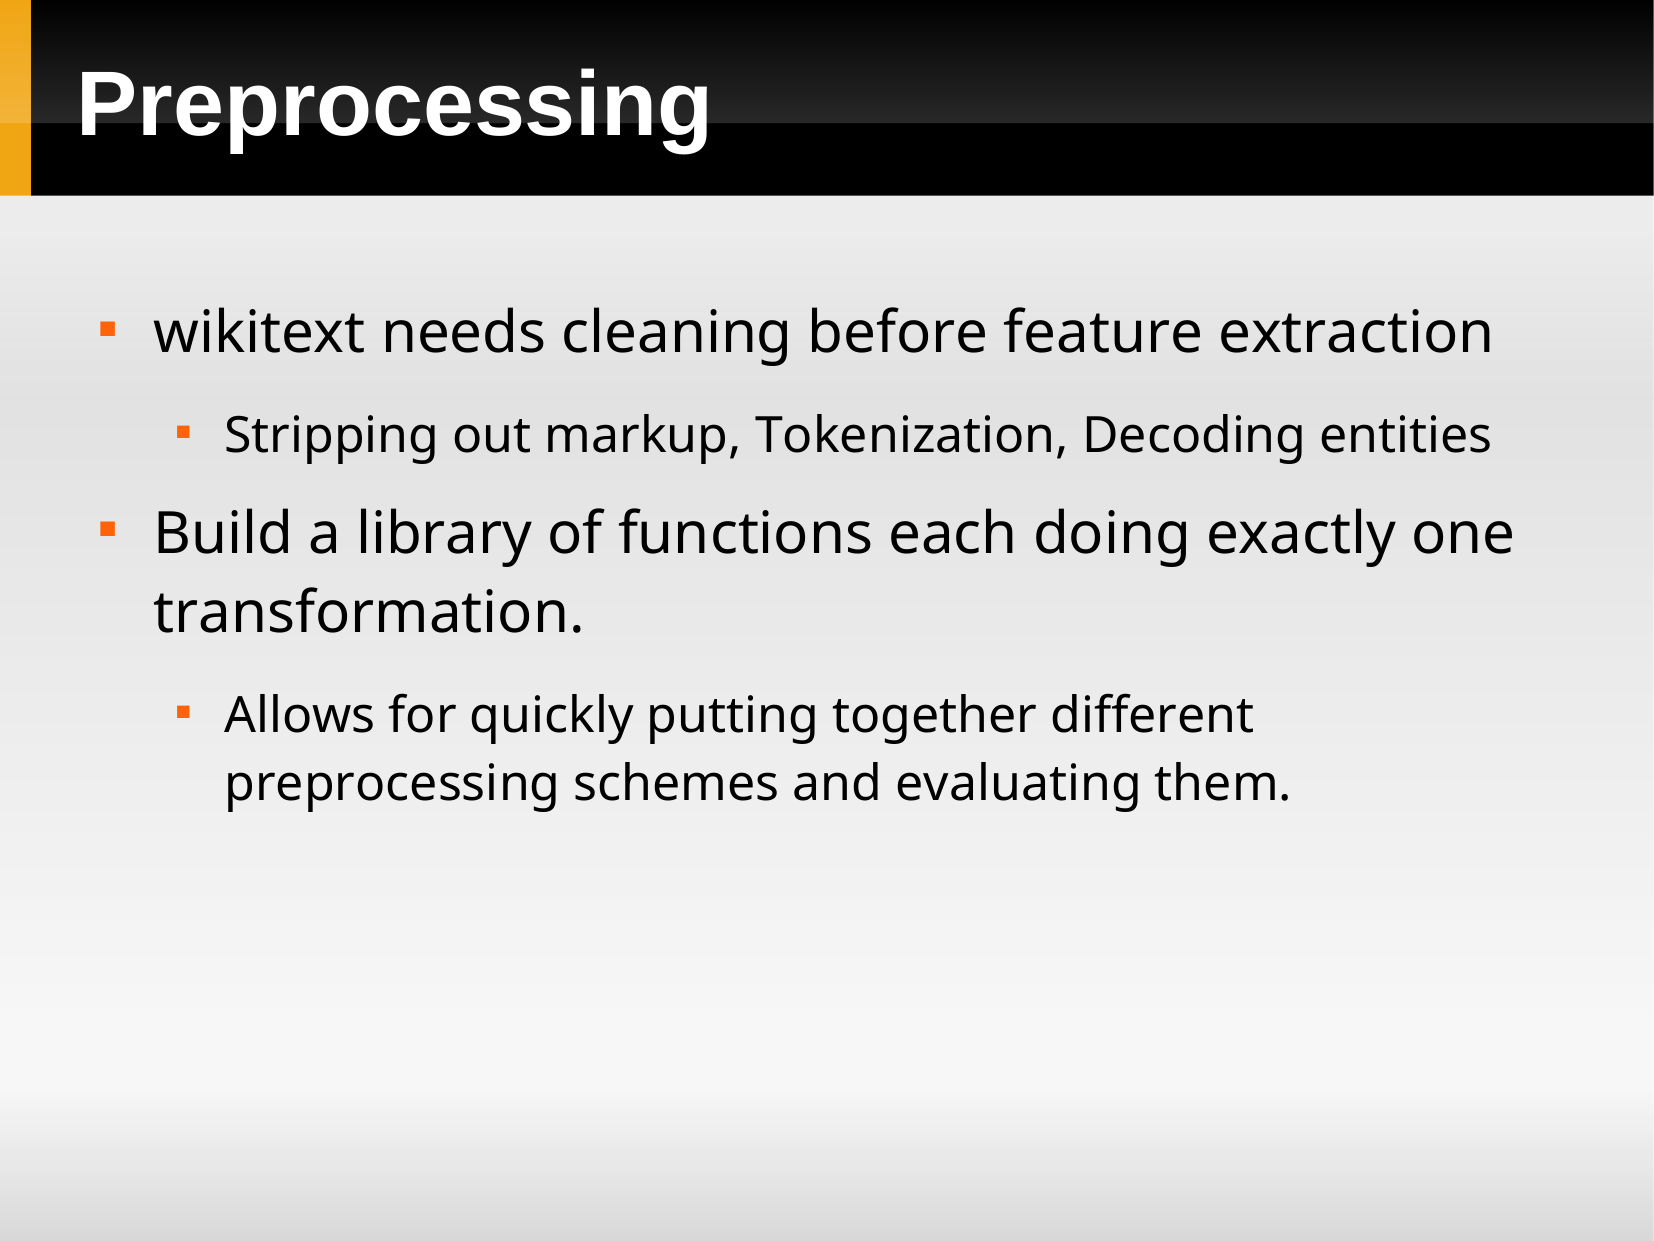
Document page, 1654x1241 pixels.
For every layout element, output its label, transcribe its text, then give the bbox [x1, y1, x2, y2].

title Preprocessing [76, 0, 1565, 208]
picture [0, 0, 1654, 1241]
list wikitext needs cleaning before feature extraction Stripping out markup, Tokenization, Decoding entities Build a library of functions each doing exactly one transformation. Allows for quickly putting together different preprocessing schemes and evaluating them. [82, 290, 1571, 1094]
